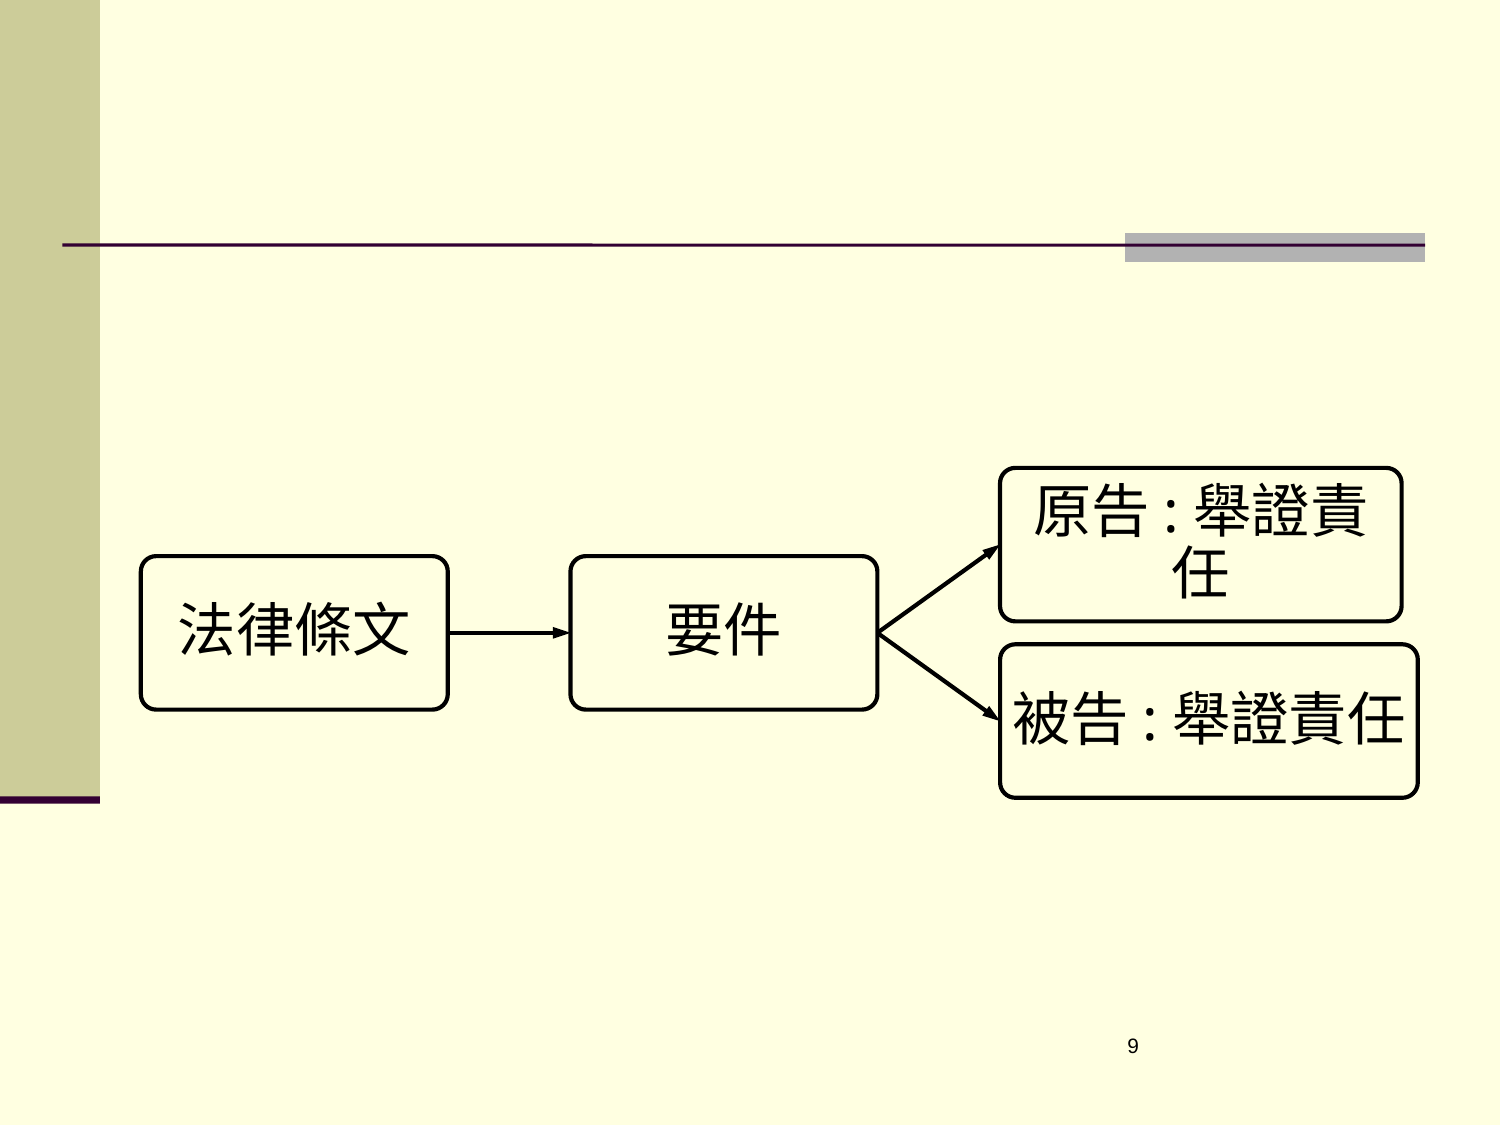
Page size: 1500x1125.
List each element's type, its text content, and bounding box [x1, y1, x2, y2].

text_box 要件 [570, 556, 878, 710]
text_box 法律條文 [140, 556, 448, 710]
text_box [1112, 1025, 1426, 1101]
text_box 被告:舉證責任 [1000, 644, 1418, 798]
text_box 原告:舉證責任 [1000, 467, 1402, 622]
